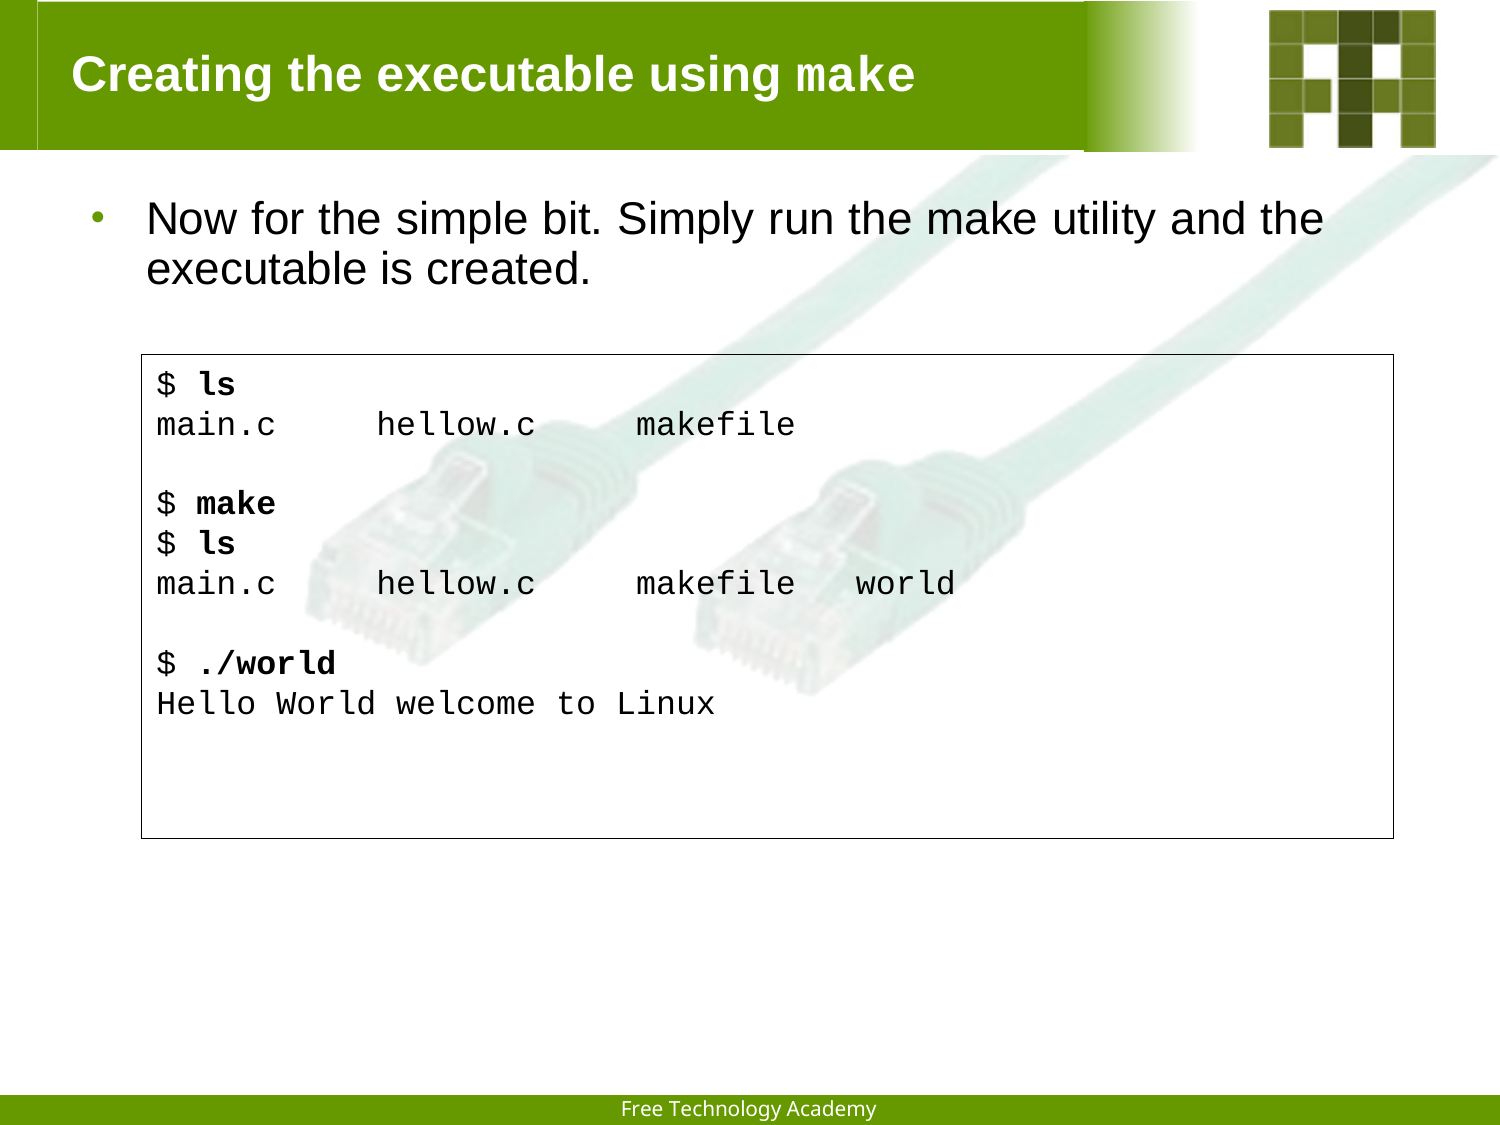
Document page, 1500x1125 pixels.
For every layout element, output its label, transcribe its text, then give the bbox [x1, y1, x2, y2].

picture [1269, 10, 1436, 148]
list Now for the simple bit. Simply run the make utility and the executable is created. [75, 187, 1426, 319]
title Creating the executable using make [56, 1, 1107, 152]
text_box $ ls main.c hellow.c makefile $ make $ ls main.c hellow.c makefile world $ ./world Hello World welcome to Linux [141, 354, 1394, 839]
